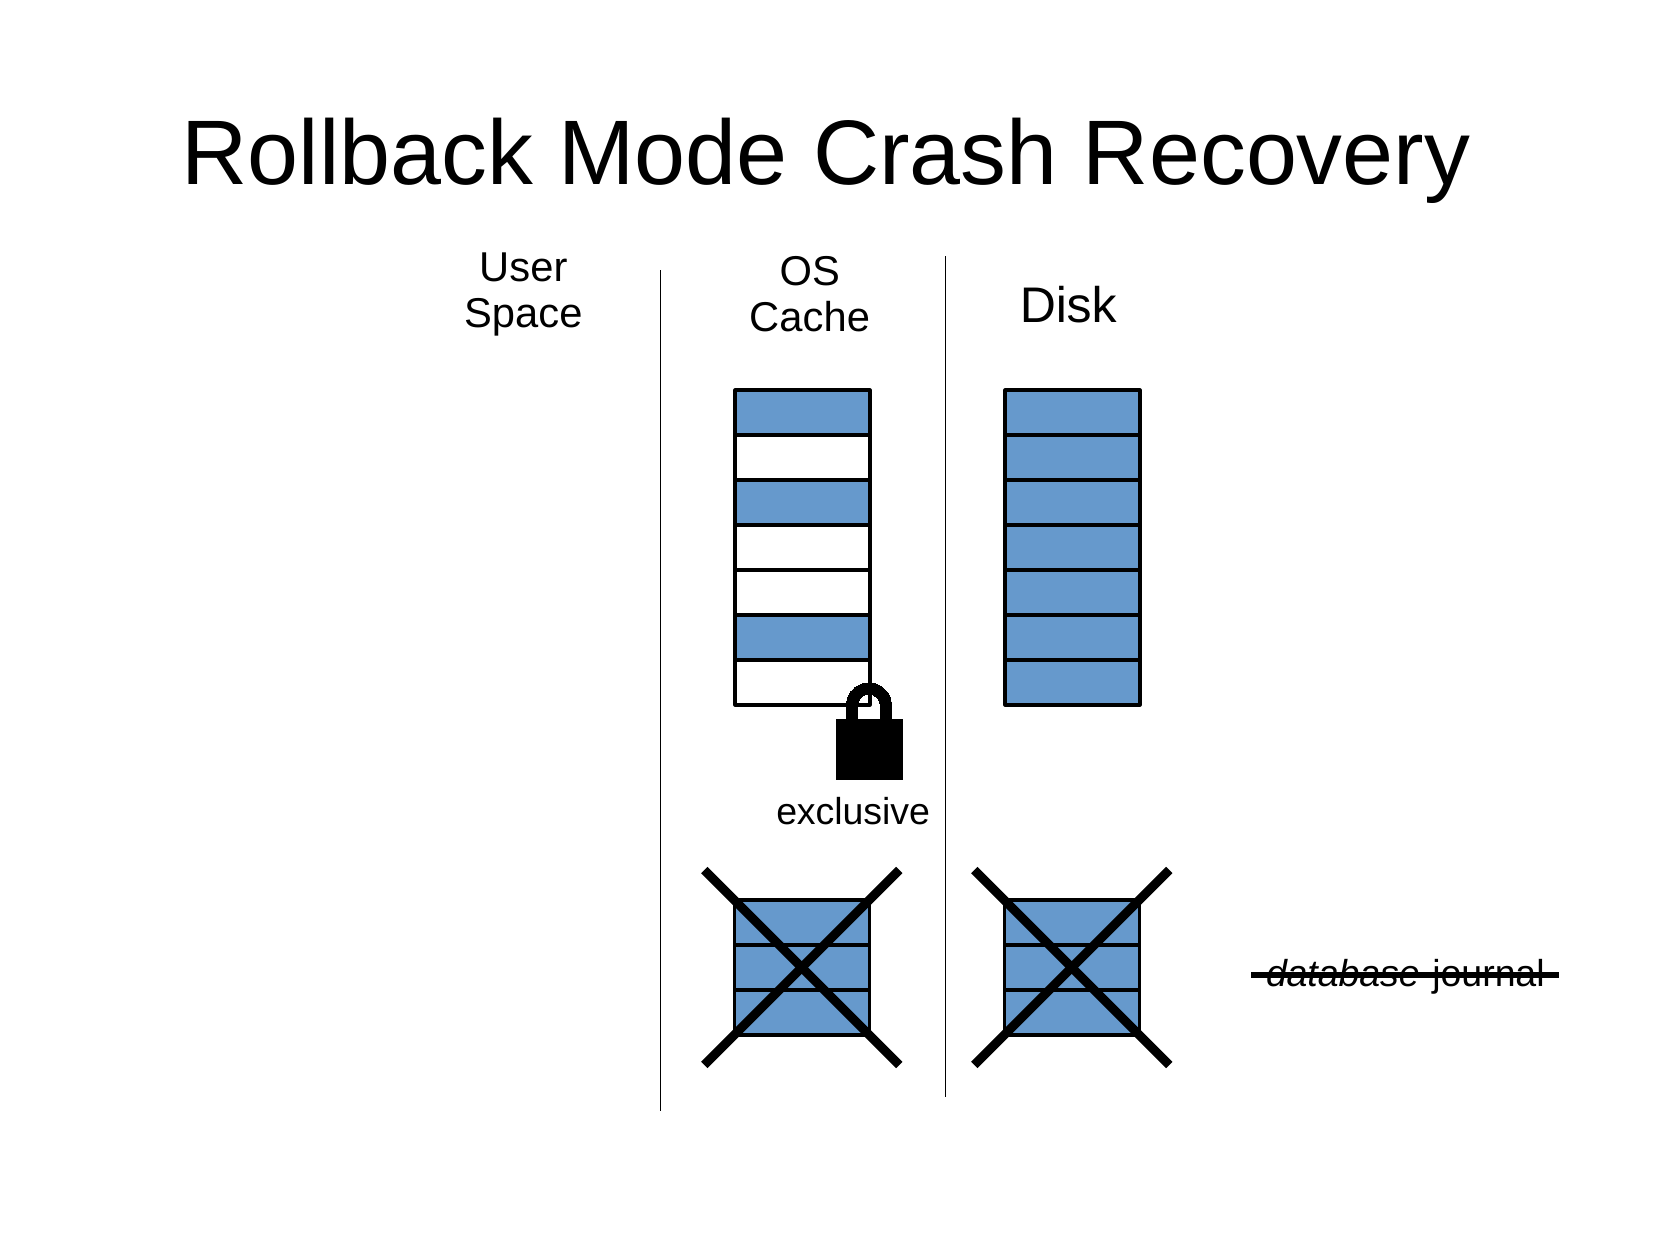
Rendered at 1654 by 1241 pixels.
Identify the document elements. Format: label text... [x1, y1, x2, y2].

text_box [1012, 900, 1131, 960]
text_box [742, 900, 861, 960]
text_box [735, 390, 903, 780]
text_box database-journal [1251, 945, 1560, 1002]
text_box [1011, 975, 1132, 1036]
title Rollback Mode Crash Recovery [82, 49, 1571, 257]
text_box [809, 907, 870, 1028]
text_box Disk [1005, 270, 1132, 342]
text_box [1005, 390, 1141, 706]
text_box [741, 975, 862, 1036]
text_box [1004, 908, 1064, 1027]
text_box exclusive [761, 783, 946, 841]
text_box [1079, 907, 1140, 1028]
text_box User Space [449, 236, 616, 346]
text_box OS Cache [734, 240, 901, 349]
text_box [734, 908, 794, 1027]
